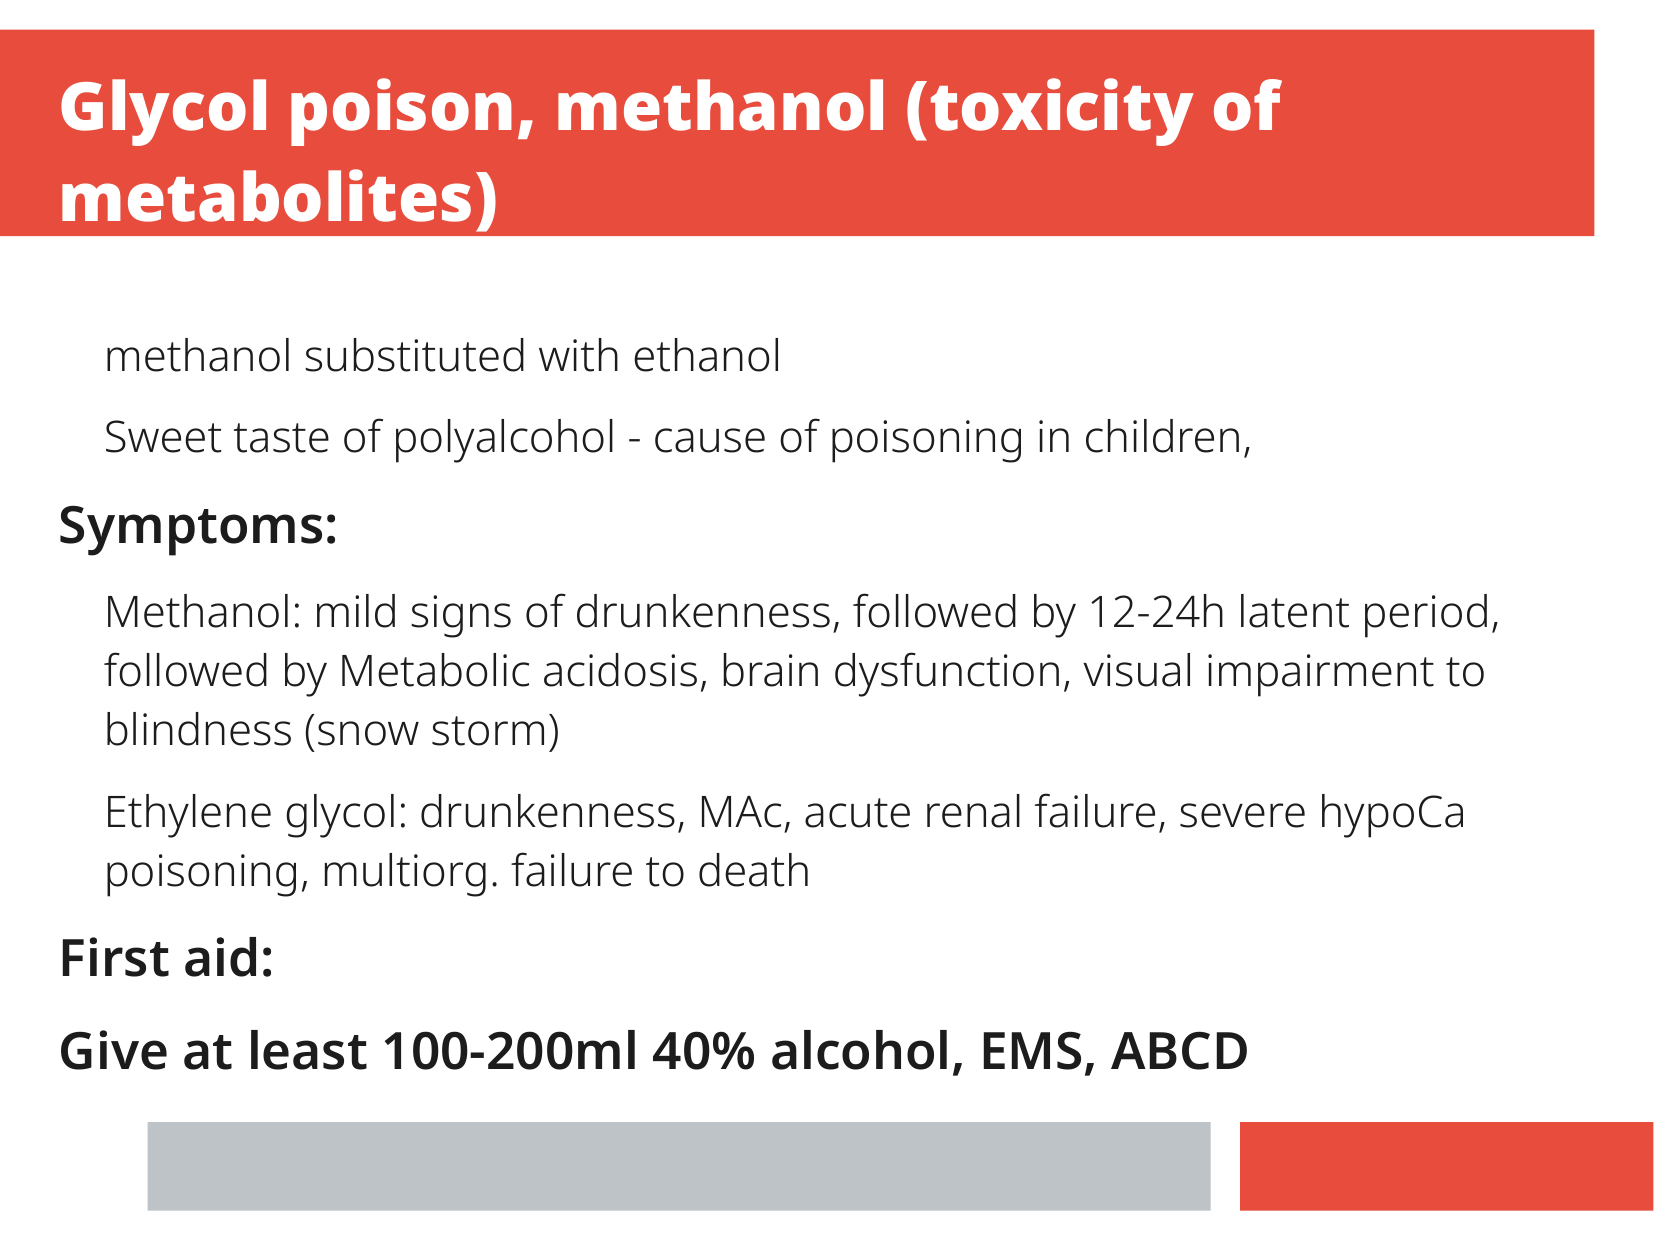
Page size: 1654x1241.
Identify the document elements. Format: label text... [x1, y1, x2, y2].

list methanol substituted with ethanol Sweet taste of polyalcohol - cause of poisoning in children, Symptoms: Methanol: mild signs of drunkenness, followed by 12-24h latent period, followed by Metabolic acidosis, brain dysfunction, visual impairment to blindness (snow storm) Ethylene glycol: drunkenness, MAc, acute renal failure, severe hypoCa poisoning, multiorg. failure to death First aid: Give at least 100-200ml 40% alcohol, EMS, ABCD [59, 324, 1565, 1093]
title Glycol poison, methanol (toxicity of metabolites) [59, 59, 1595, 207]
